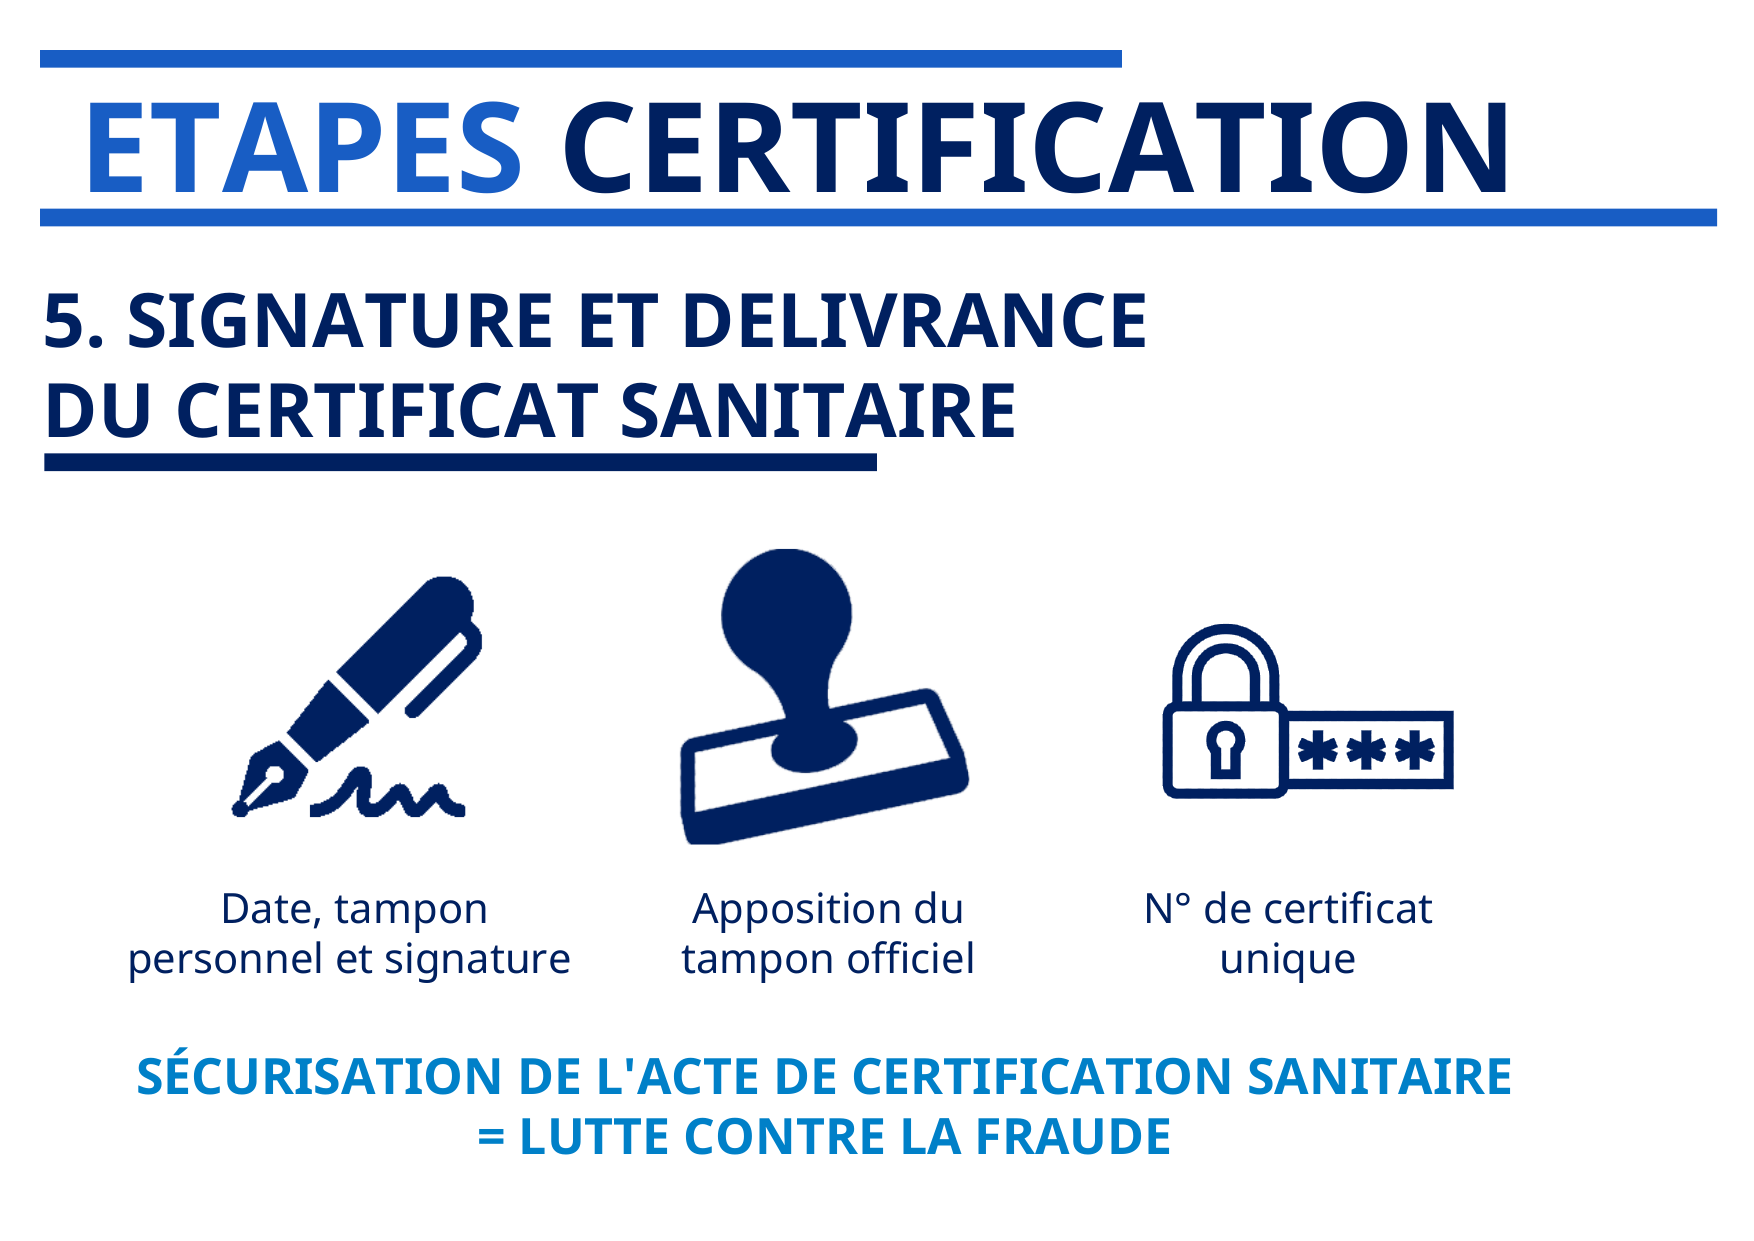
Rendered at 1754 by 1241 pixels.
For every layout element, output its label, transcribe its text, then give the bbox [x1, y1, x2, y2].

text_box Apposition du tampon officiel [614, 874, 1043, 990]
text_box N° de certificat unique [1074, 874, 1503, 990]
text_box SÉCURISATION DE L'ACTE DE CERTIFICATION SANITAIRE = LUTTE CONTRE LA FRAUDE [0, 1036, 1712, 1172]
picture [651, 538, 1000, 856]
text_box Date, tampon personnel et signature [108, 874, 602, 990]
picture [186, 538, 536, 856]
text_box 5. SIGNATURE ET DELIVRANCE DU CERTIFICAT SANITAIRE [28, 265, 1295, 461]
text_box ETAPES CERTIFICATION [65, 75, 1754, 229]
text_box [44, 453, 877, 472]
picture [1125, 608, 1475, 823]
